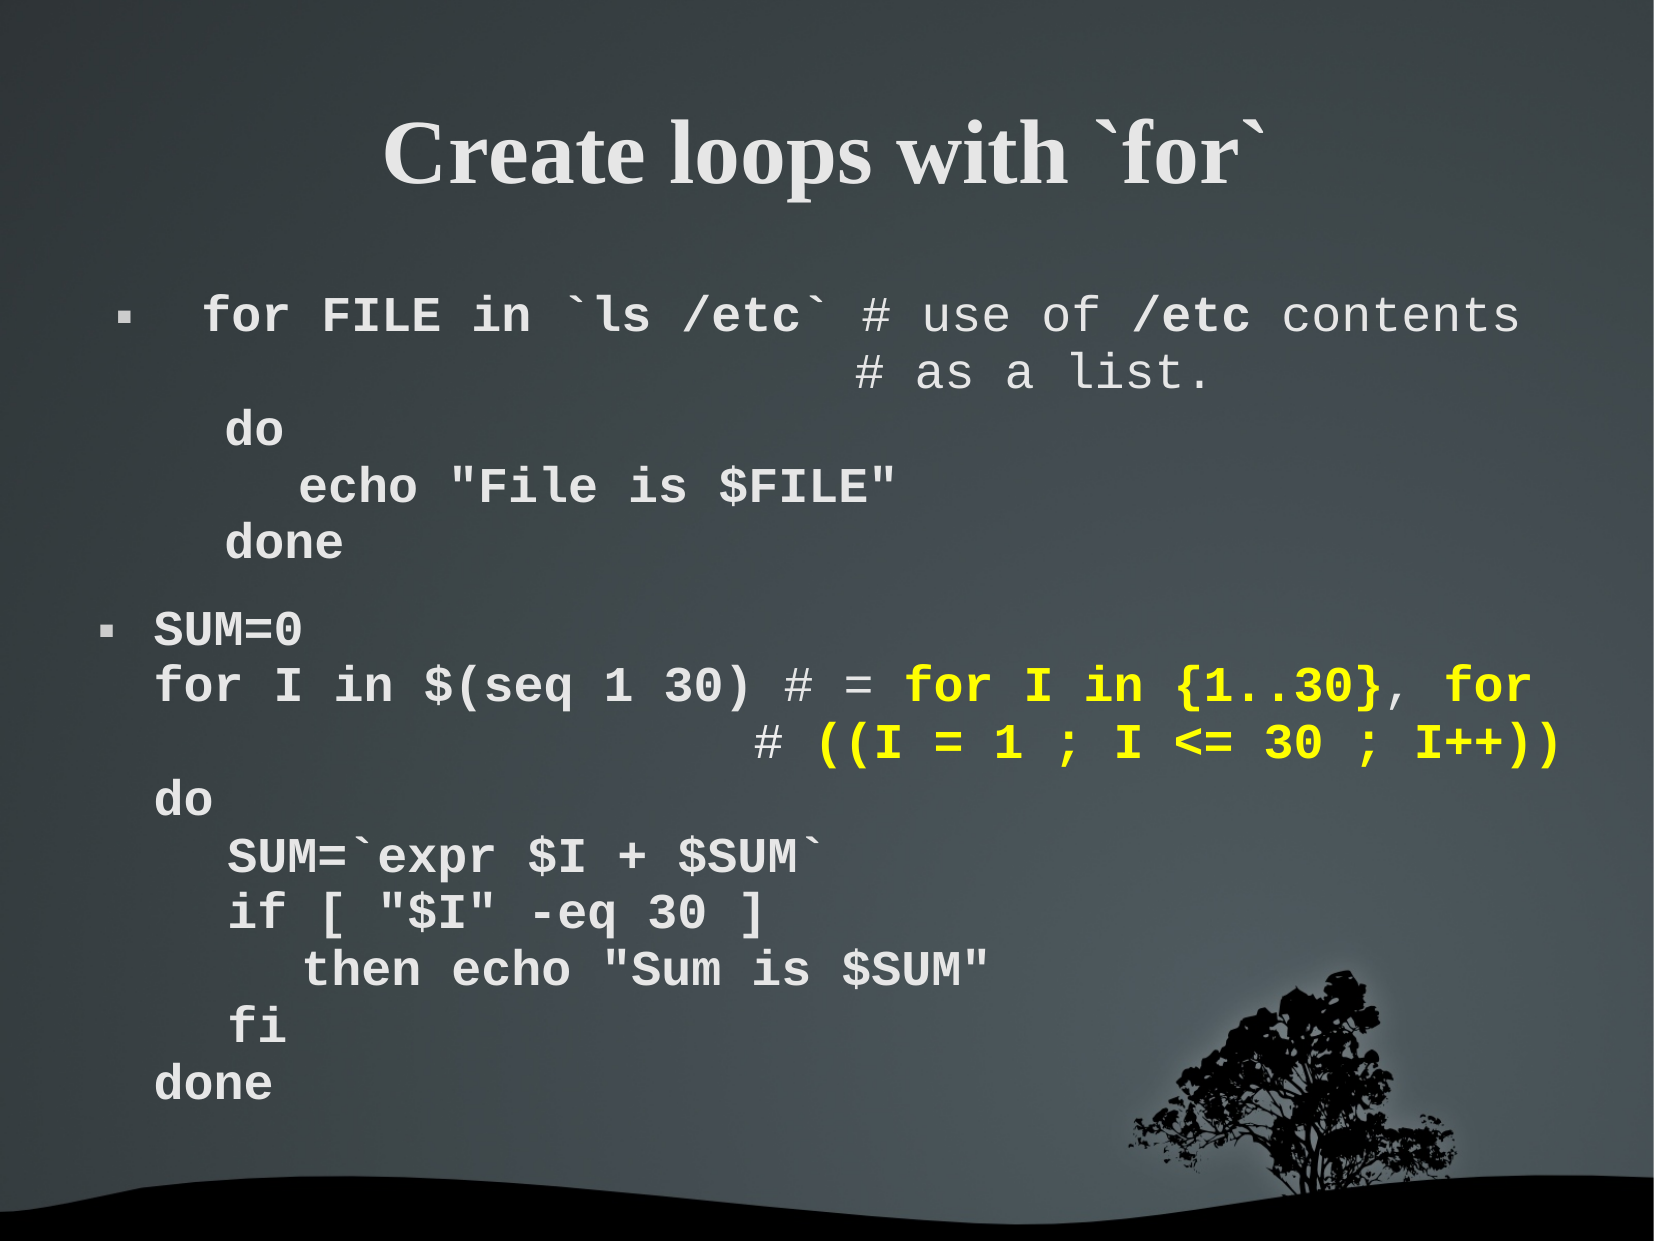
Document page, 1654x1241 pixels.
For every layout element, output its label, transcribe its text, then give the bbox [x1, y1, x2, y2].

title Create loops with `for` [82, 49, 1571, 257]
list for FILE in `ls /etc` # use of /etc contents # as a list. do echo "File is $FILE" done SUM=0 for I in $(seq 1 30) # = for I in {1..30}, for # ((I = 1 ; I <= 30 ; I++)) do SUM=`expr $I + $SUM` if [ "$I" -eq 30 ] then echo "Sum is $SUM" fi done [82, 290, 1571, 1115]
picture [0, 0, 1654, 1241]
